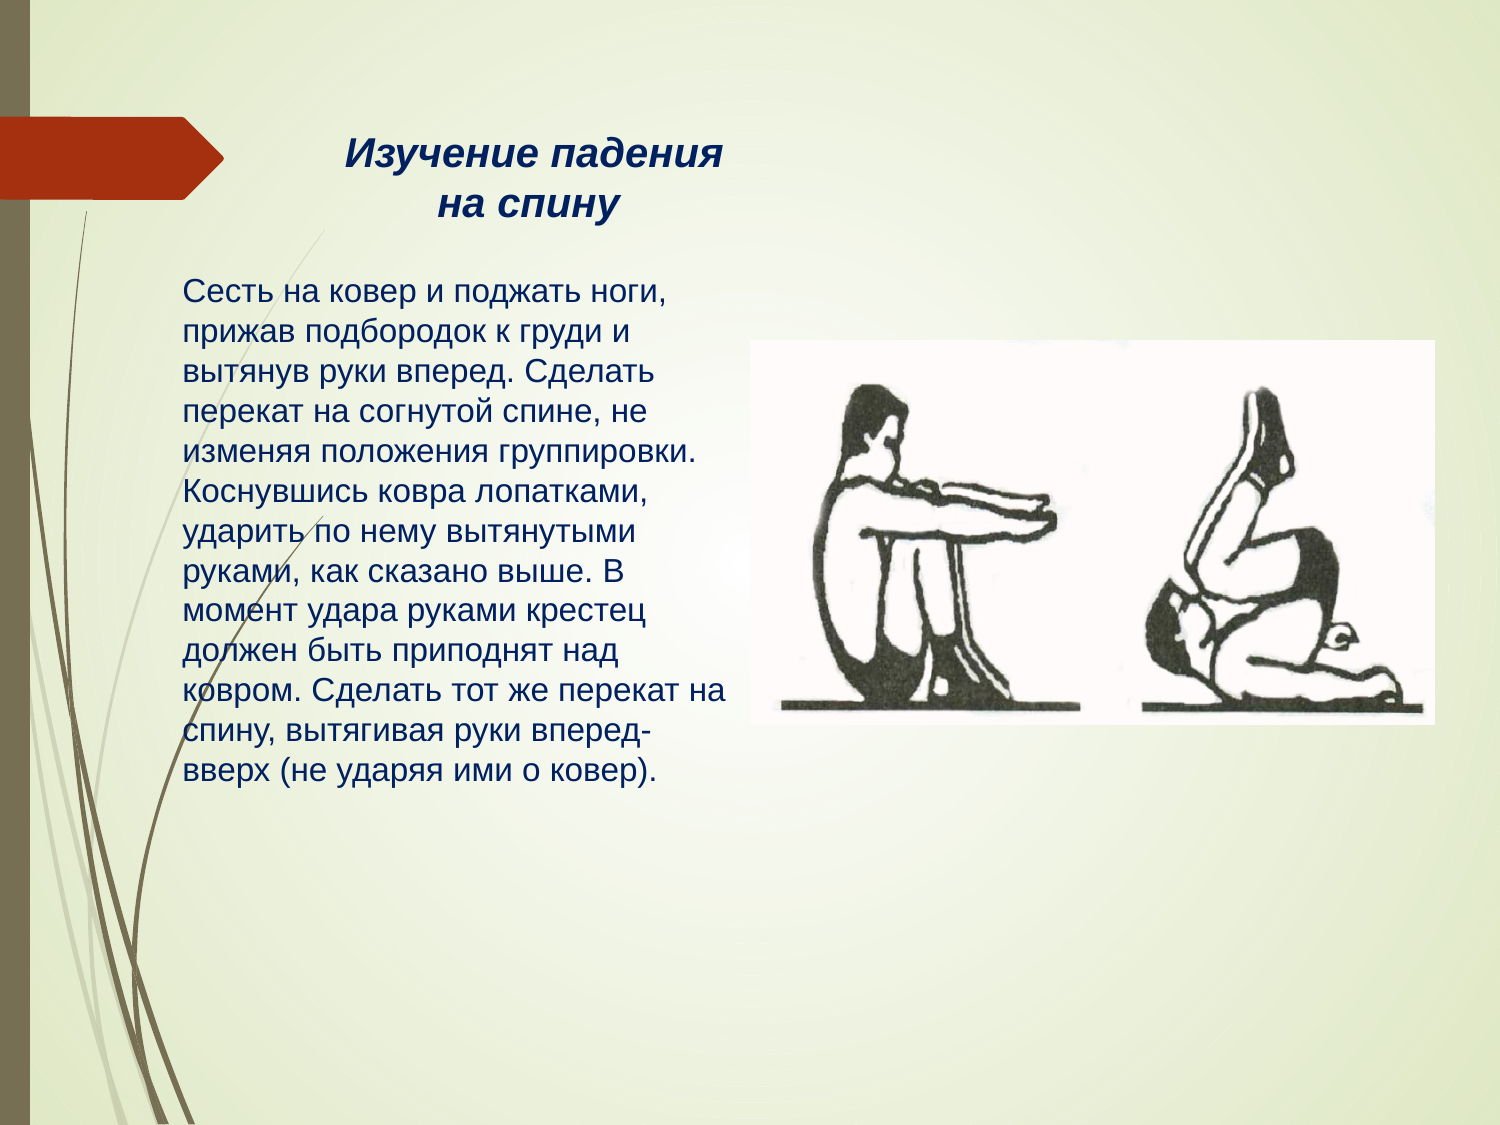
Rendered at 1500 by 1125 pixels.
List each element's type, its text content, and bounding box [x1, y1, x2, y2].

picture [750, 340, 1435, 726]
list Сесть на ковер и поджать ноги, прижав подбородок к груди и вытянув руки вперед. Сделать перекат на согнутой спине, не изменяя положения группировки. Коснувшись ковра лопатками, ударить по нему вытянутыми руками, как сказано выше. В момент удара руками крестец должен быть приподнят над ковром. Сделать тот же перекат на спину, вытягивая руки вперед-вверх (не ударяя ими о ковер). [167, 262, 751, 962]
title Изучение падения на спину [318, 73, 751, 234]
